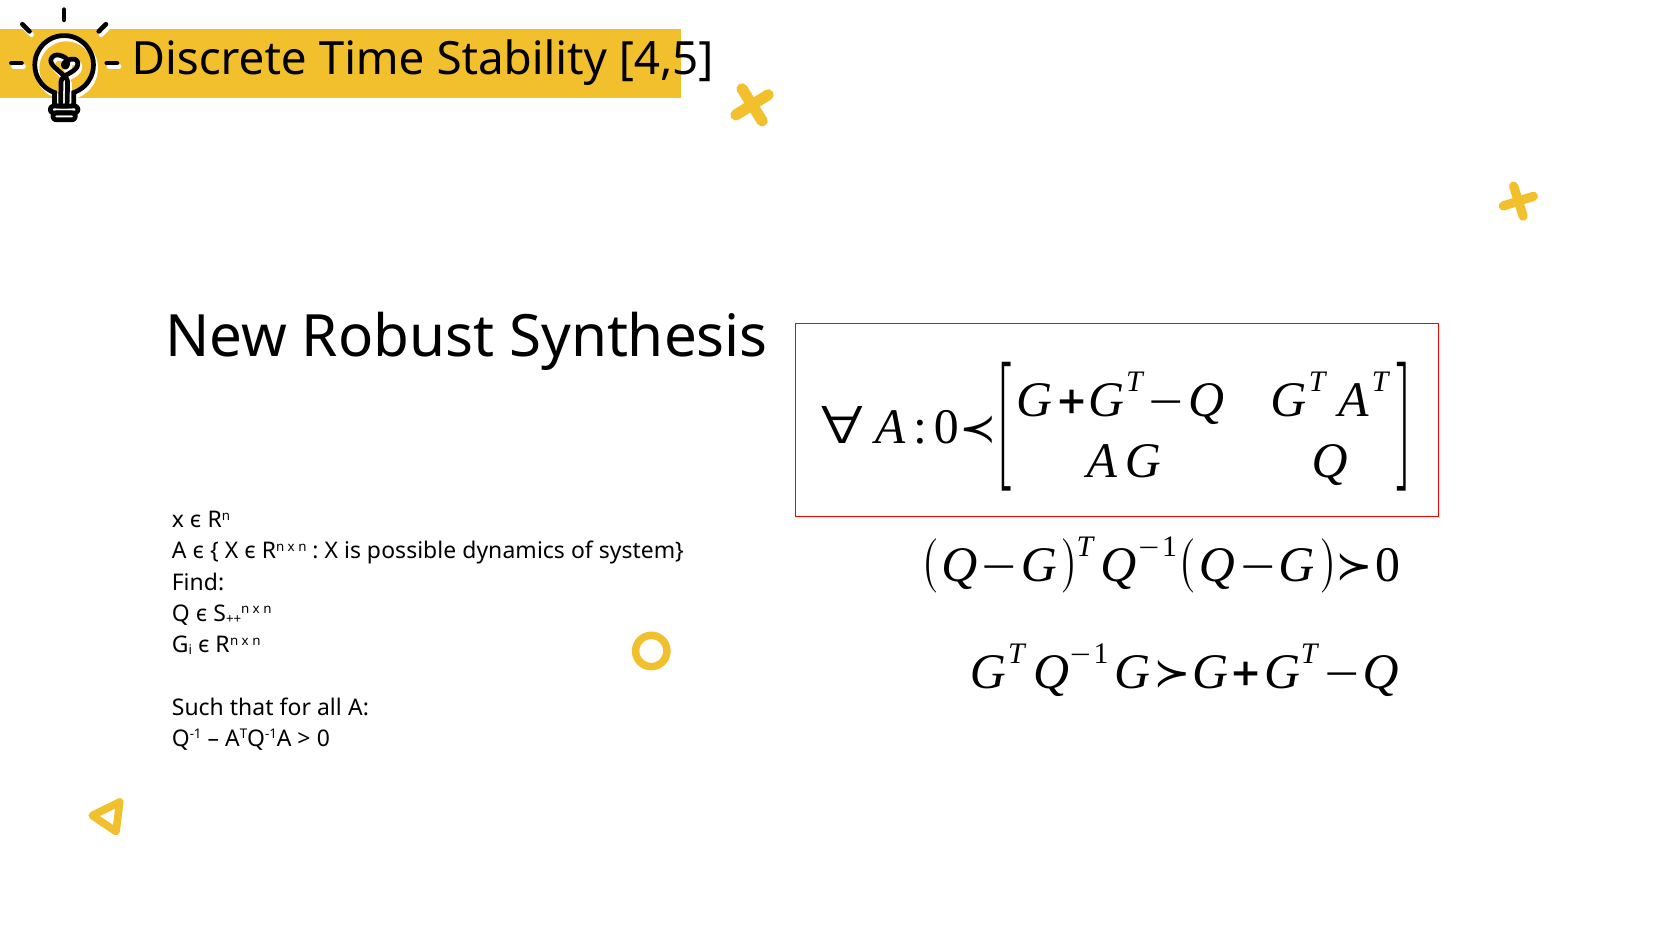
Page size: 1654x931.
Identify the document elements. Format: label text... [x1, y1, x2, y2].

title New Robust Synthesis [796, 324, 803, 414]
chart [964, 637, 1407, 700]
title New Robust Synthesis [165, 254, 803, 414]
chart [916, 530, 1407, 596]
text_box x ϵ Rn A ϵ { X ϵ Rn x n : X is possible dynamics of system} Find: Q ϵ S++n x n Gi ϵ Rn x n Such that for all A: Q-1 – ATQ-1A > 0 [171, 393, 751, 863]
chart [813, 359, 1416, 494]
title Discrete Time Stability [4,5] [131, 0, 751, 119]
text_box [975, 300, 1651, 931]
text_box [975, 324, 1438, 516]
